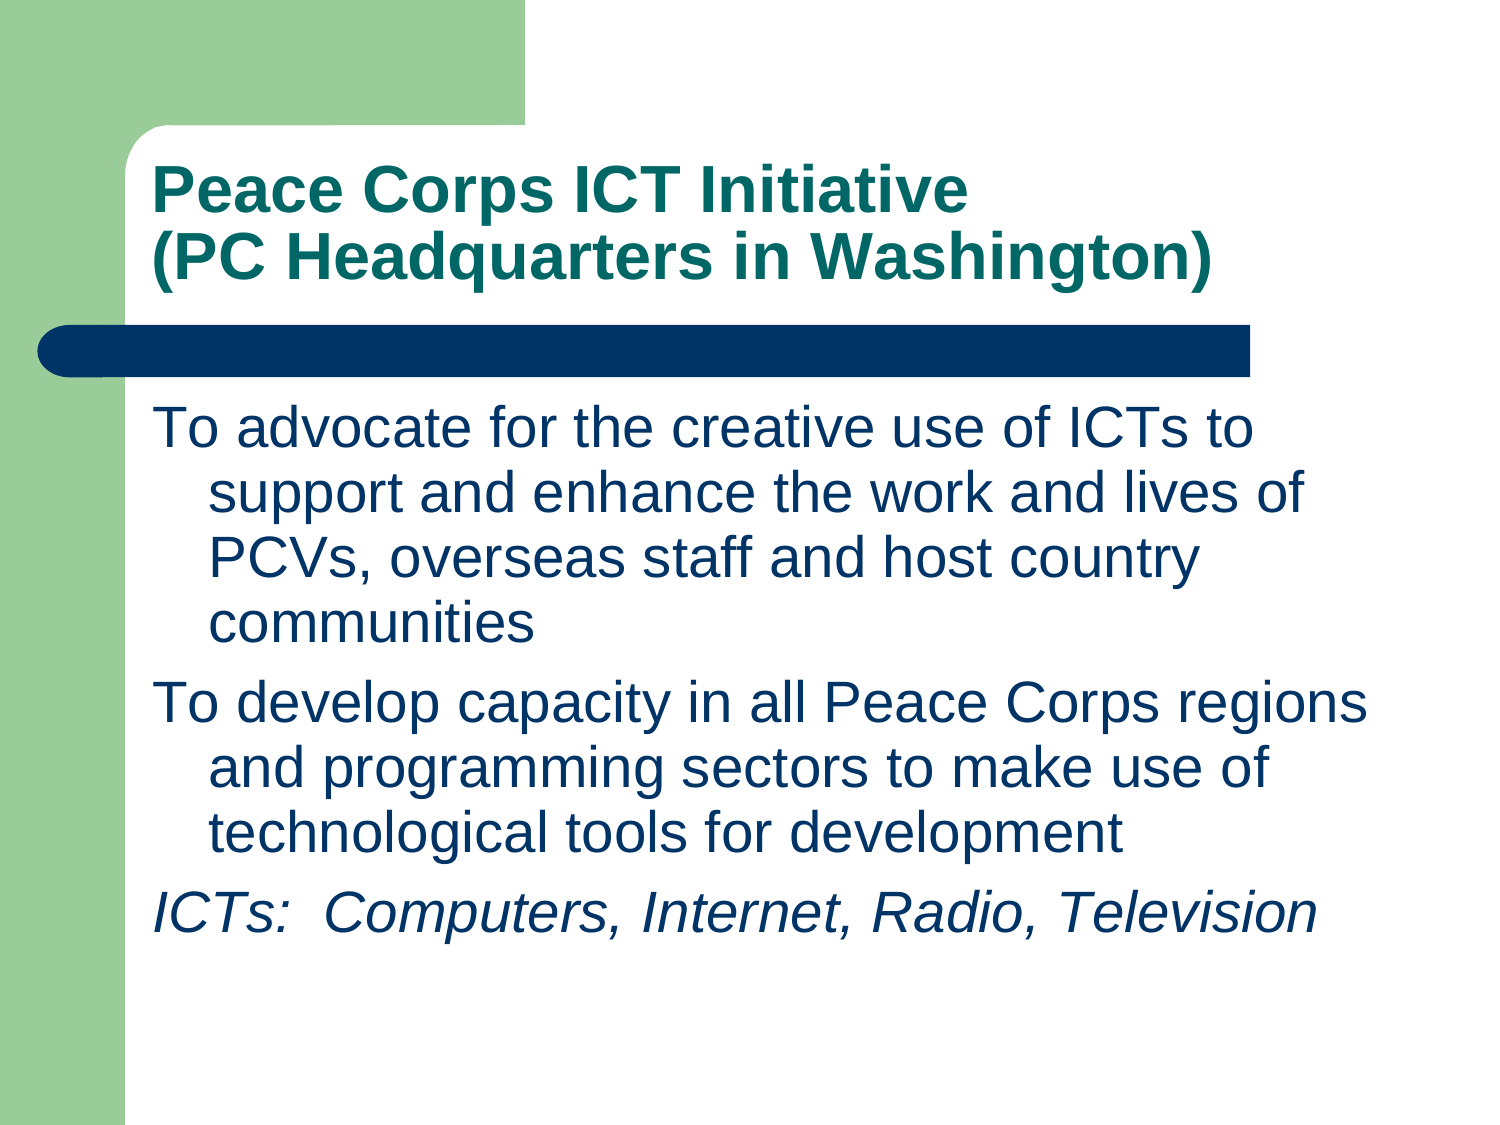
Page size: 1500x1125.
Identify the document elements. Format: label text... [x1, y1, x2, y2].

list To advocate for the creative use of ICTs to support and enhance the work and lives of PCVs, overseas staff and host country communities To develop capacity in all Peace Corps regions and programming sectors to make use of technological tools for development ICTs: Computers, Internet, Radio, Television [137, 387, 1400, 999]
title Peace Corps ICT Initiative (PC Headquarters in Washington) [136, 136, 1414, 301]
